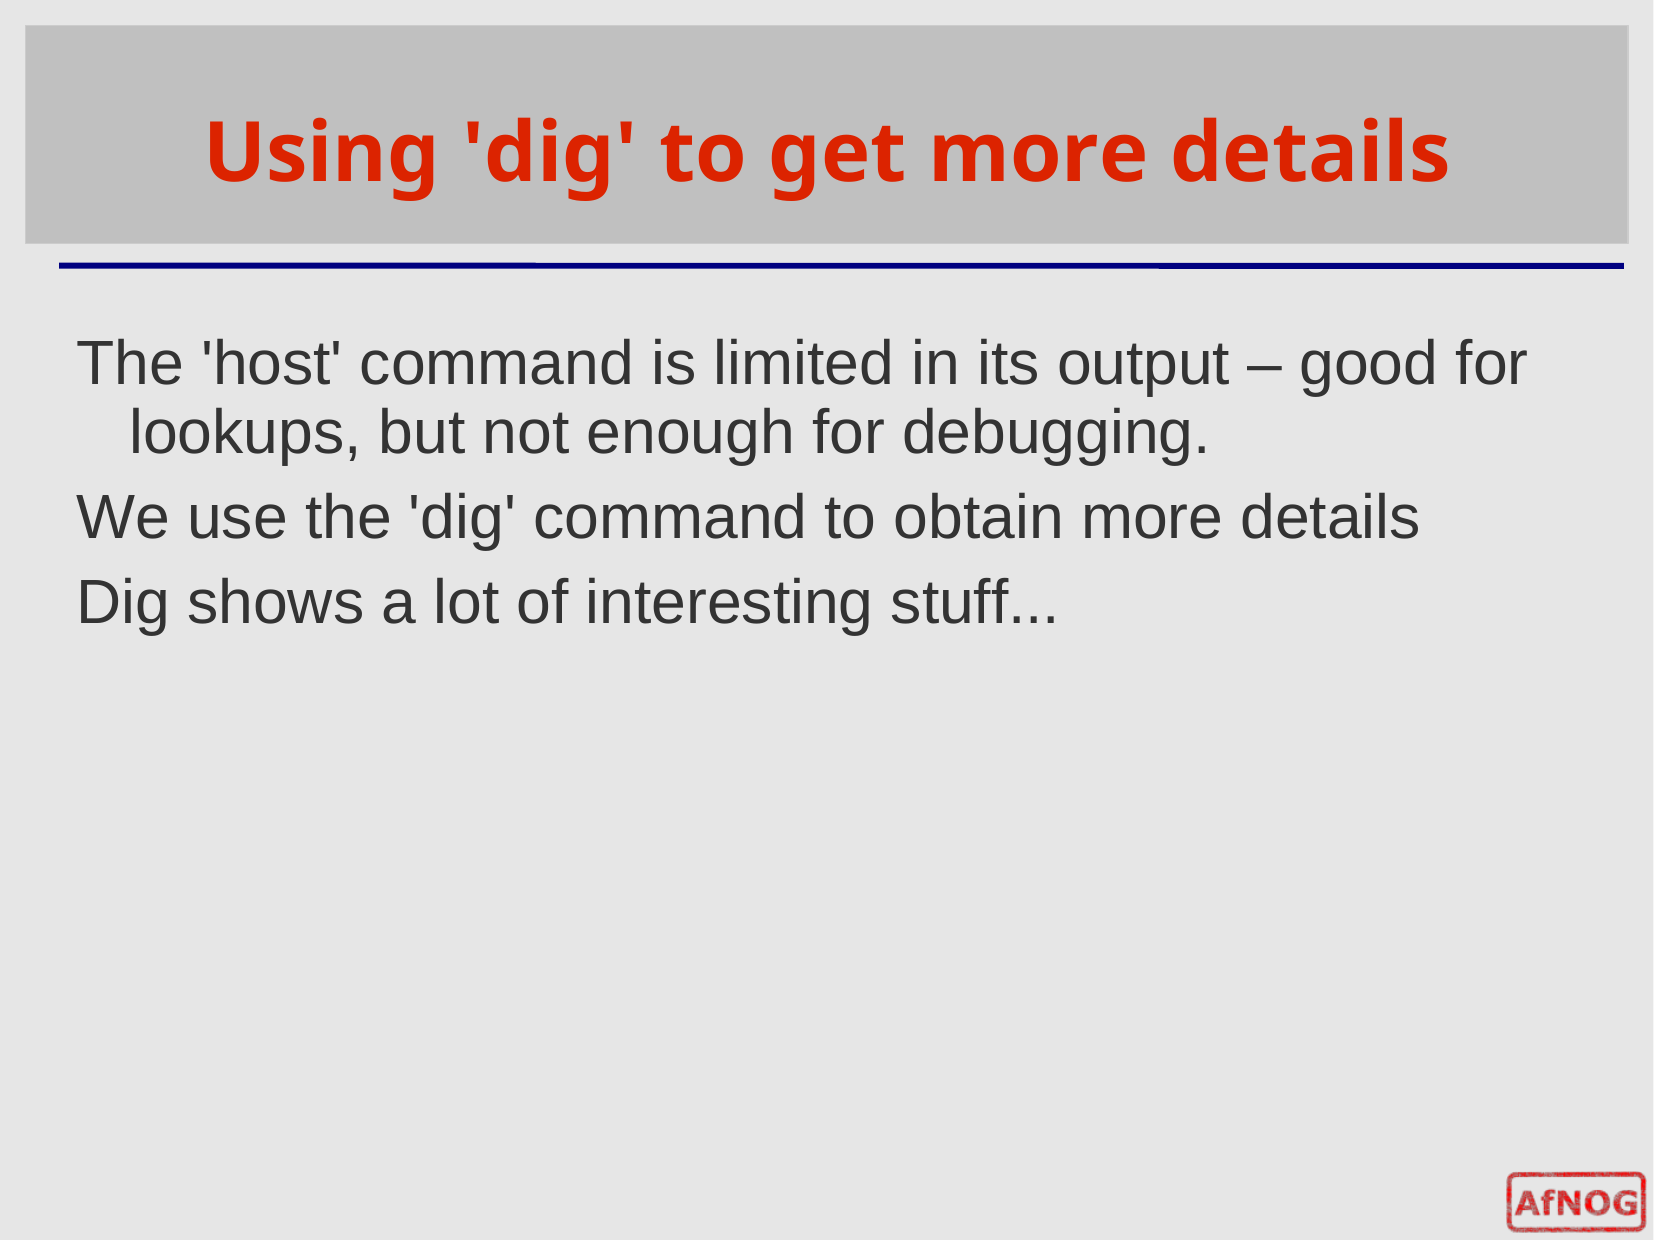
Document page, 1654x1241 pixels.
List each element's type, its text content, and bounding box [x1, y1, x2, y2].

title Using 'dig' to get more details [121, 46, 1534, 254]
picture [1505, 1170, 1648, 1235]
list The 'host' command is limited in its output – good for lookups, but not enough for debugging. We use the 'dig' command to obtain more details Dig shows a lot of interesting stuff... [59, 322, 1595, 1132]
